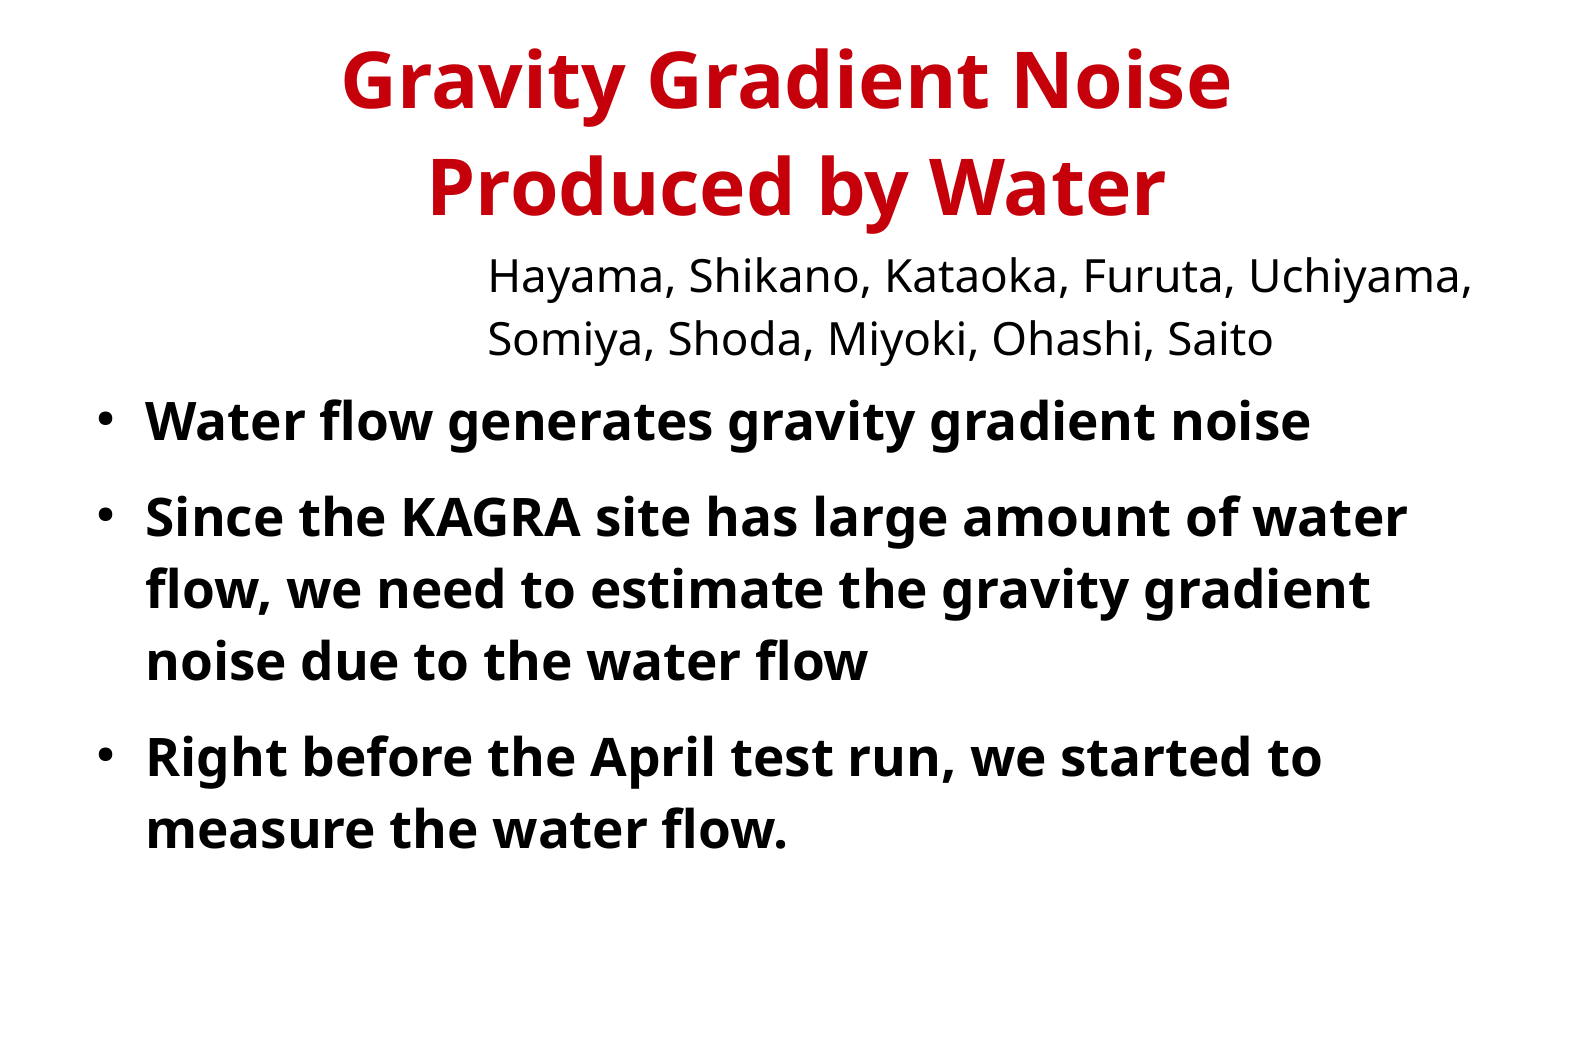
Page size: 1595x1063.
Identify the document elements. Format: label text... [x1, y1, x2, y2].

list Water flow generates gravity gradient noise Since the KAGRA site has large amount of water flow, we need to estimate the gravity gradient noise due to the water flow Right before the April test run, we started to measure the water flow. [79, 383, 1515, 866]
title Gravity Gradient Noise Produced by Water [79, 36, 1515, 226]
text_box Hayama, Shikano, Kataoka, Furuta, Uchiyama, Somiya, Shoda, Miyoki, Ohashi, Saito [472, 236, 1565, 417]
